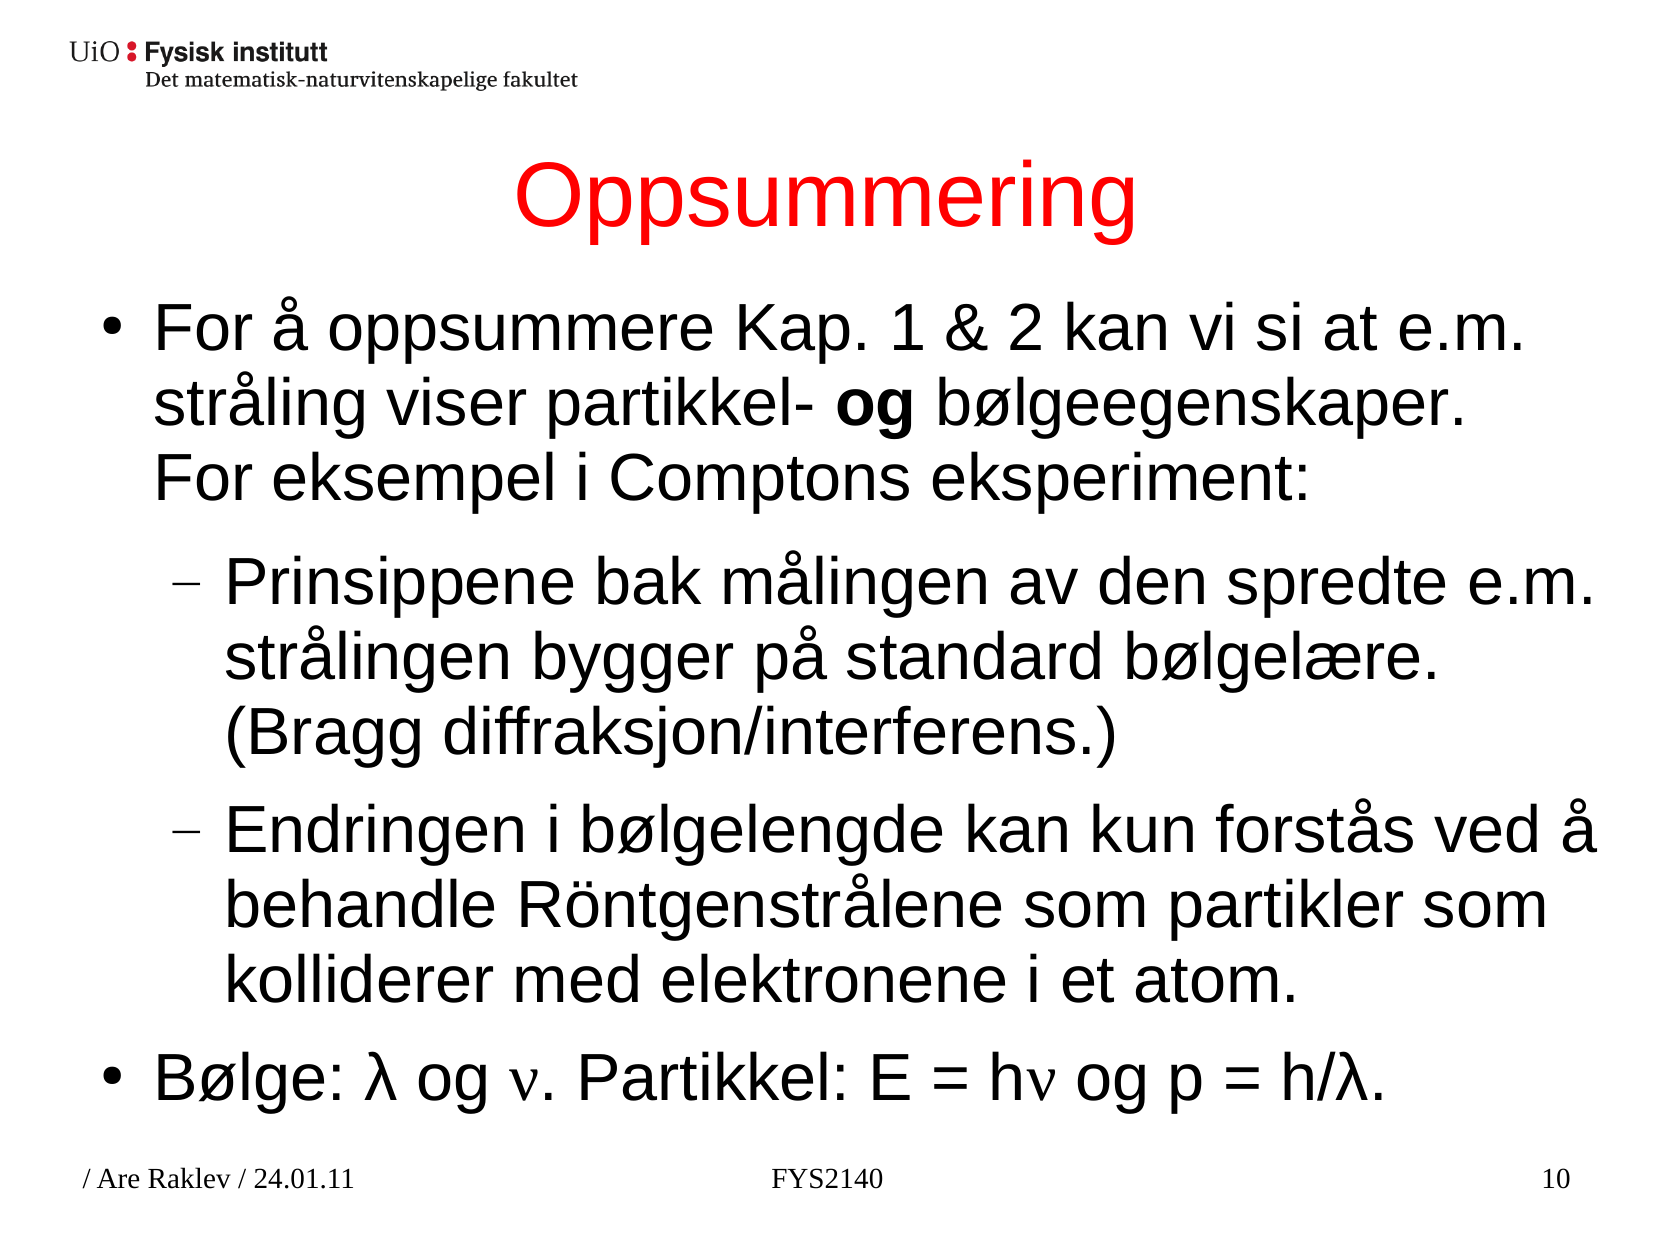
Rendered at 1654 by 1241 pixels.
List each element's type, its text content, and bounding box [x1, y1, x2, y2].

list For å oppsummere Kap. 1 & 2 kan vi si at e.m. stråling viser partikkel- og bølgeegenskaper. For eksempel i Comptons eksperiment: Prinsippene bak målingen av den spredte e.m. strålingen bygger på standard bølgelære. (Bragg diffraksjon/interferens.) Endringen i bølgelengde kan kun forstås ved å behandle Röntgenstrålene som partikler som kolliderer med elektronene i et atom. Bølge: λ og ν. Partikkel: E = hν og p = h/λ. [82, 290, 1613, 1113]
title Oppsummering [82, 90, 1571, 290]
picture [68, 37, 581, 93]
